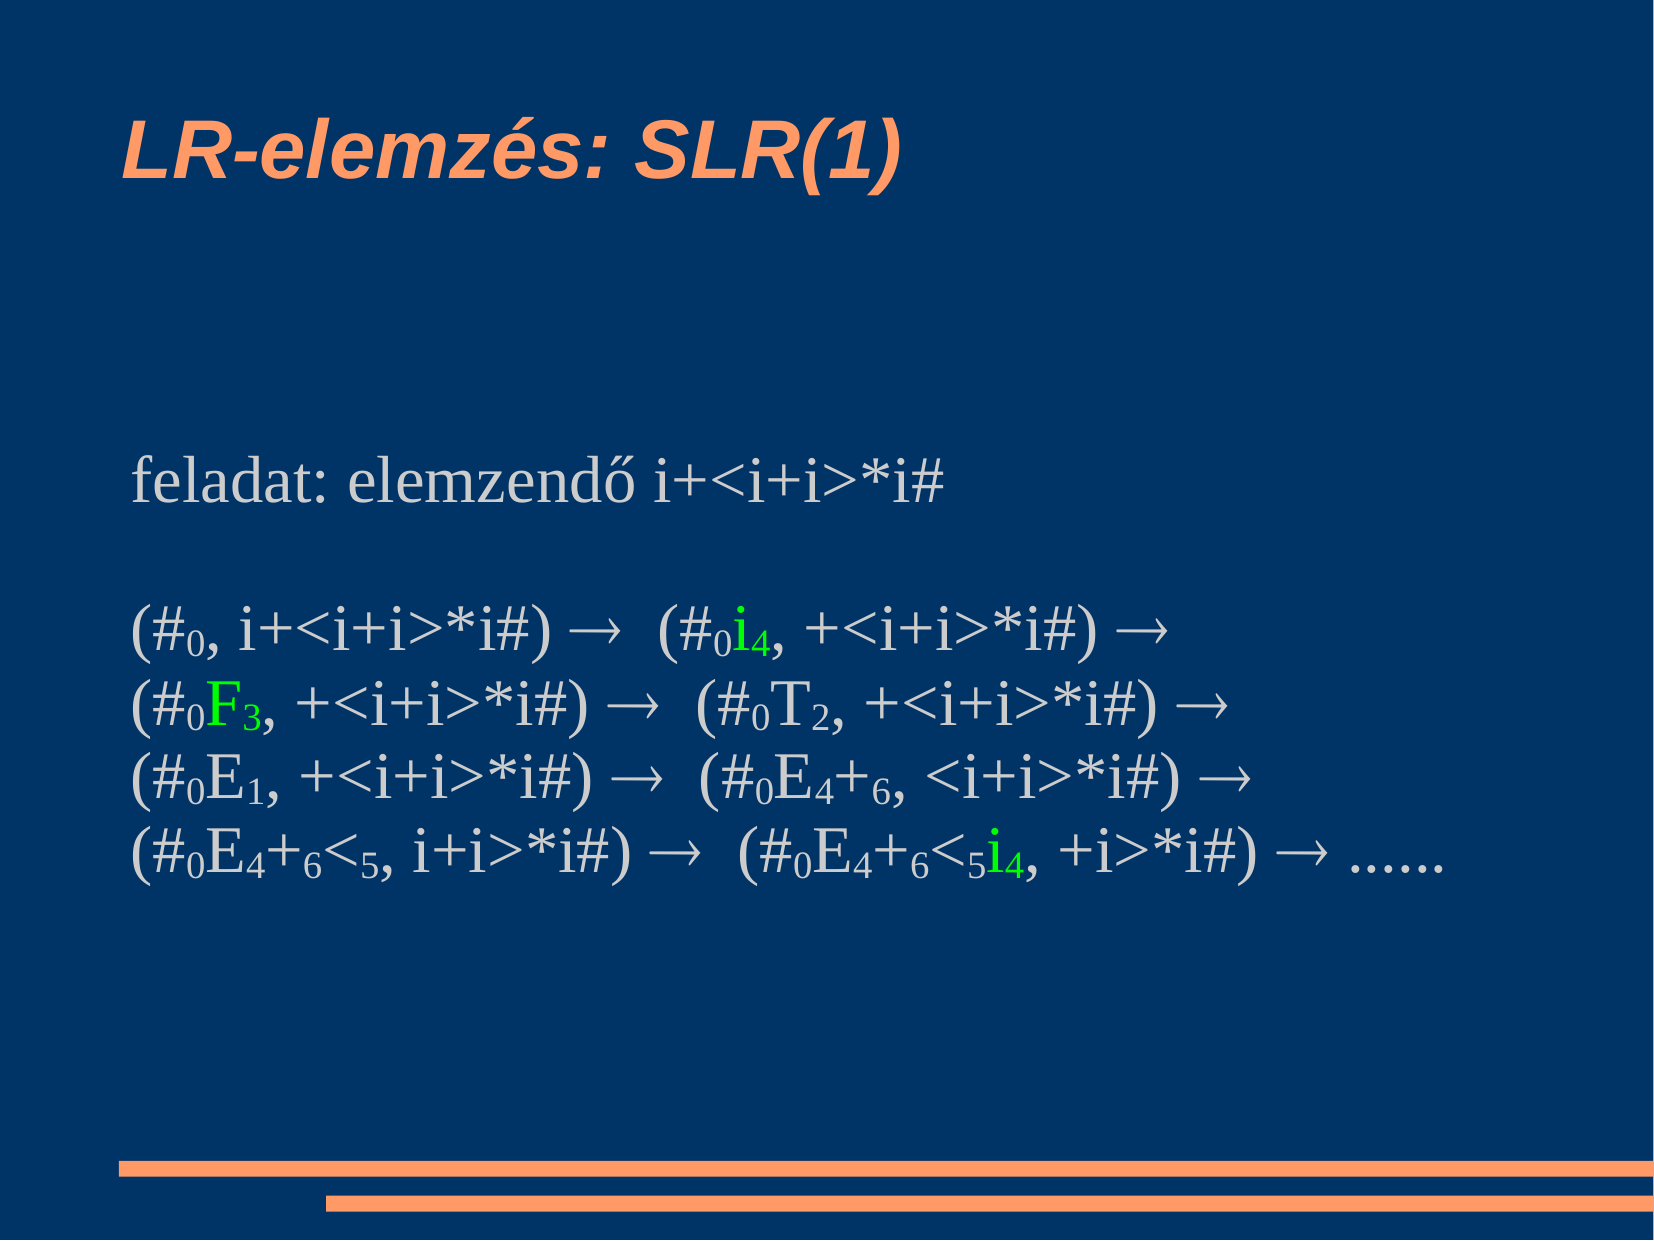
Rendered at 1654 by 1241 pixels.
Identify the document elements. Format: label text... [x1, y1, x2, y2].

subtitle feladat: elemzendő i+<i+i>*i# (#0, i+<i+i>*i#) ® (#0i4, +<i+i>*i#) ® (#0F3, +<i+i>*i#) ® (#0T2, +<i+i>*i#) ® (#0E1, +<i+i>*i#) ® (#0E4+6, <i+i>*i#) ® (#0E4+6<5, i+i>*i#) ® (#0E4+6<5i4, +i>*i#) ® ...... [112, 205, 1552, 1126]
title LR-elemzés: SLR(1) [121, 46, 1534, 205]
